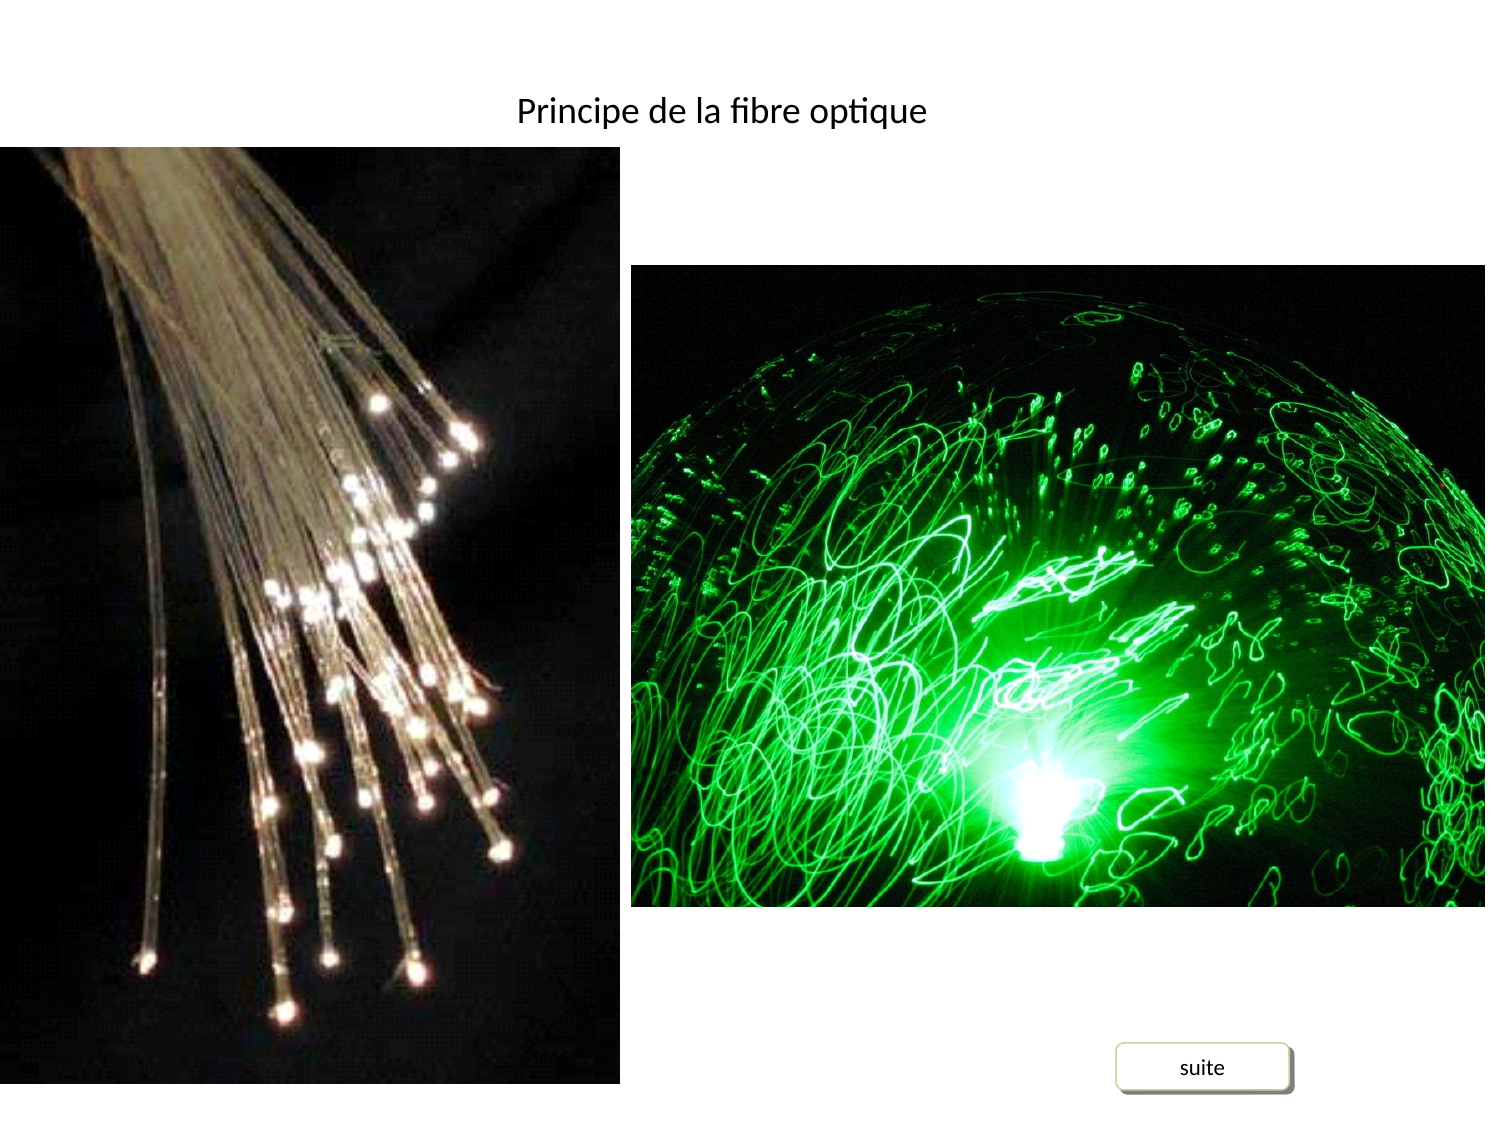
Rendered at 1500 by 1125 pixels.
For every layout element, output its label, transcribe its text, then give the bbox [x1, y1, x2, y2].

text_box suite [1116, 1042, 1290, 1090]
picture [0, 147, 620, 1084]
picture [631, 265, 1485, 907]
text_box Principe de la fibre optique [501, 78, 944, 139]
